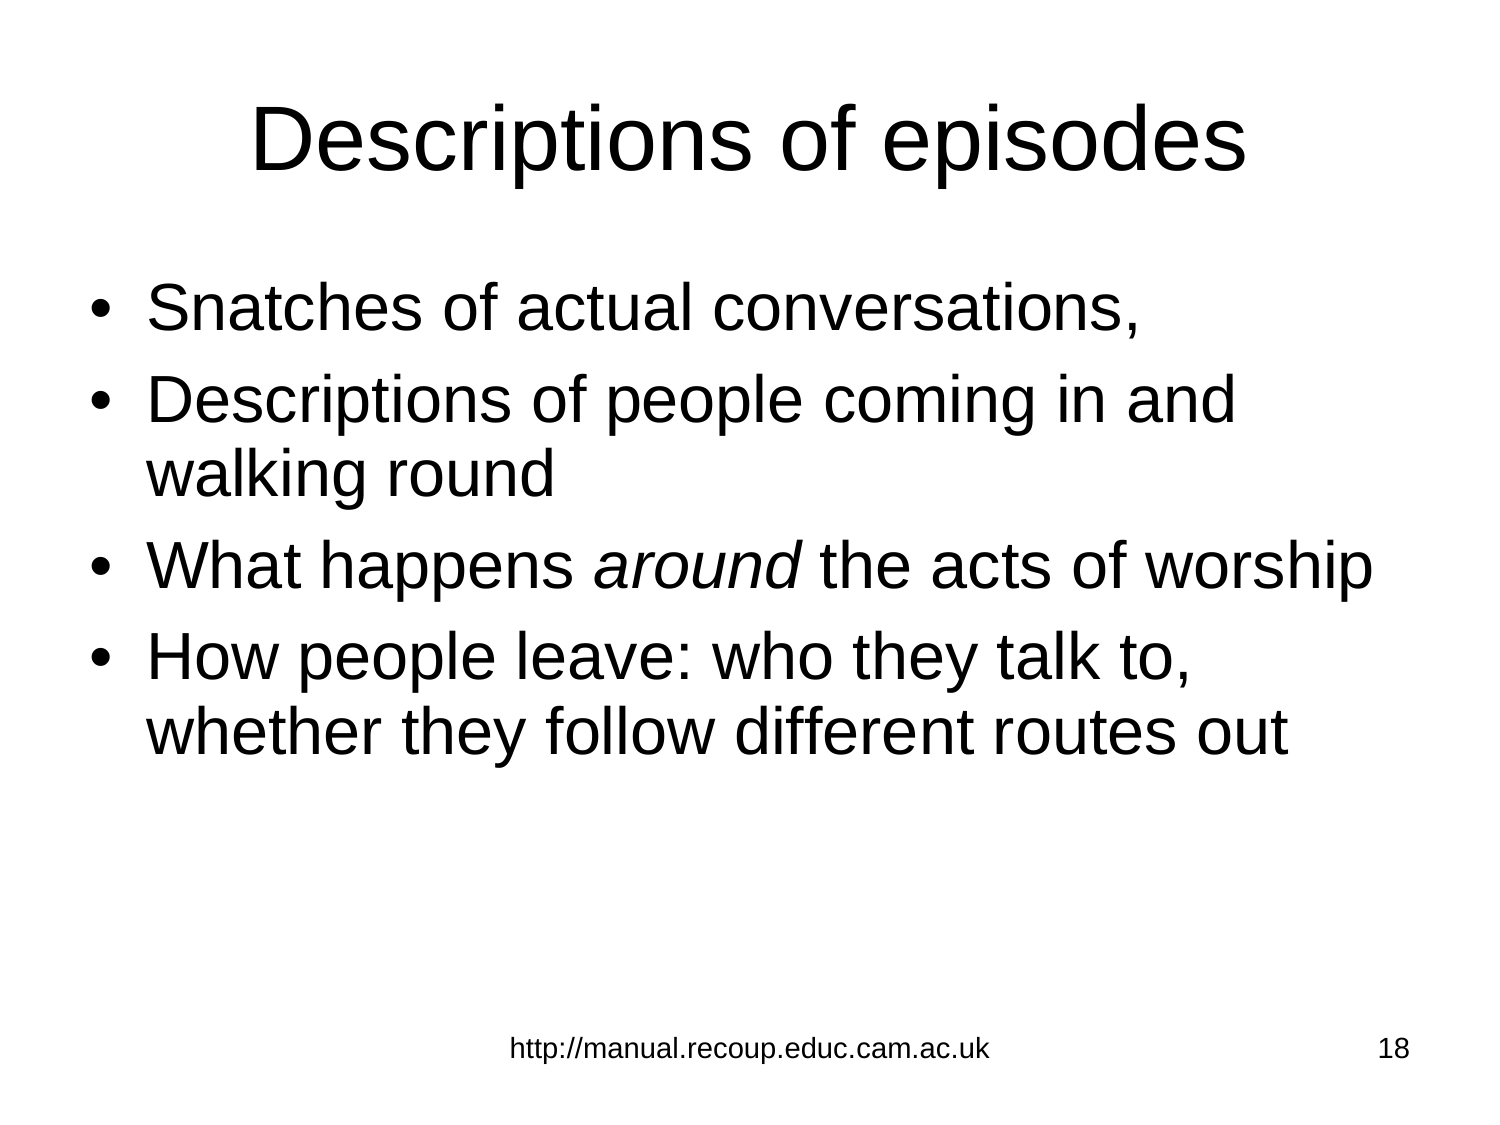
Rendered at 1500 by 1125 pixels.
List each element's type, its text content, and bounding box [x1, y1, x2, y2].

list Snatches of actual conversations, Descriptions of people coming in and walking round What happens around the acts of worship How people leave: who they talk to, whether they follow different routes out [75, 262, 1426, 1006]
title Descriptions of episodes [75, 45, 1426, 233]
